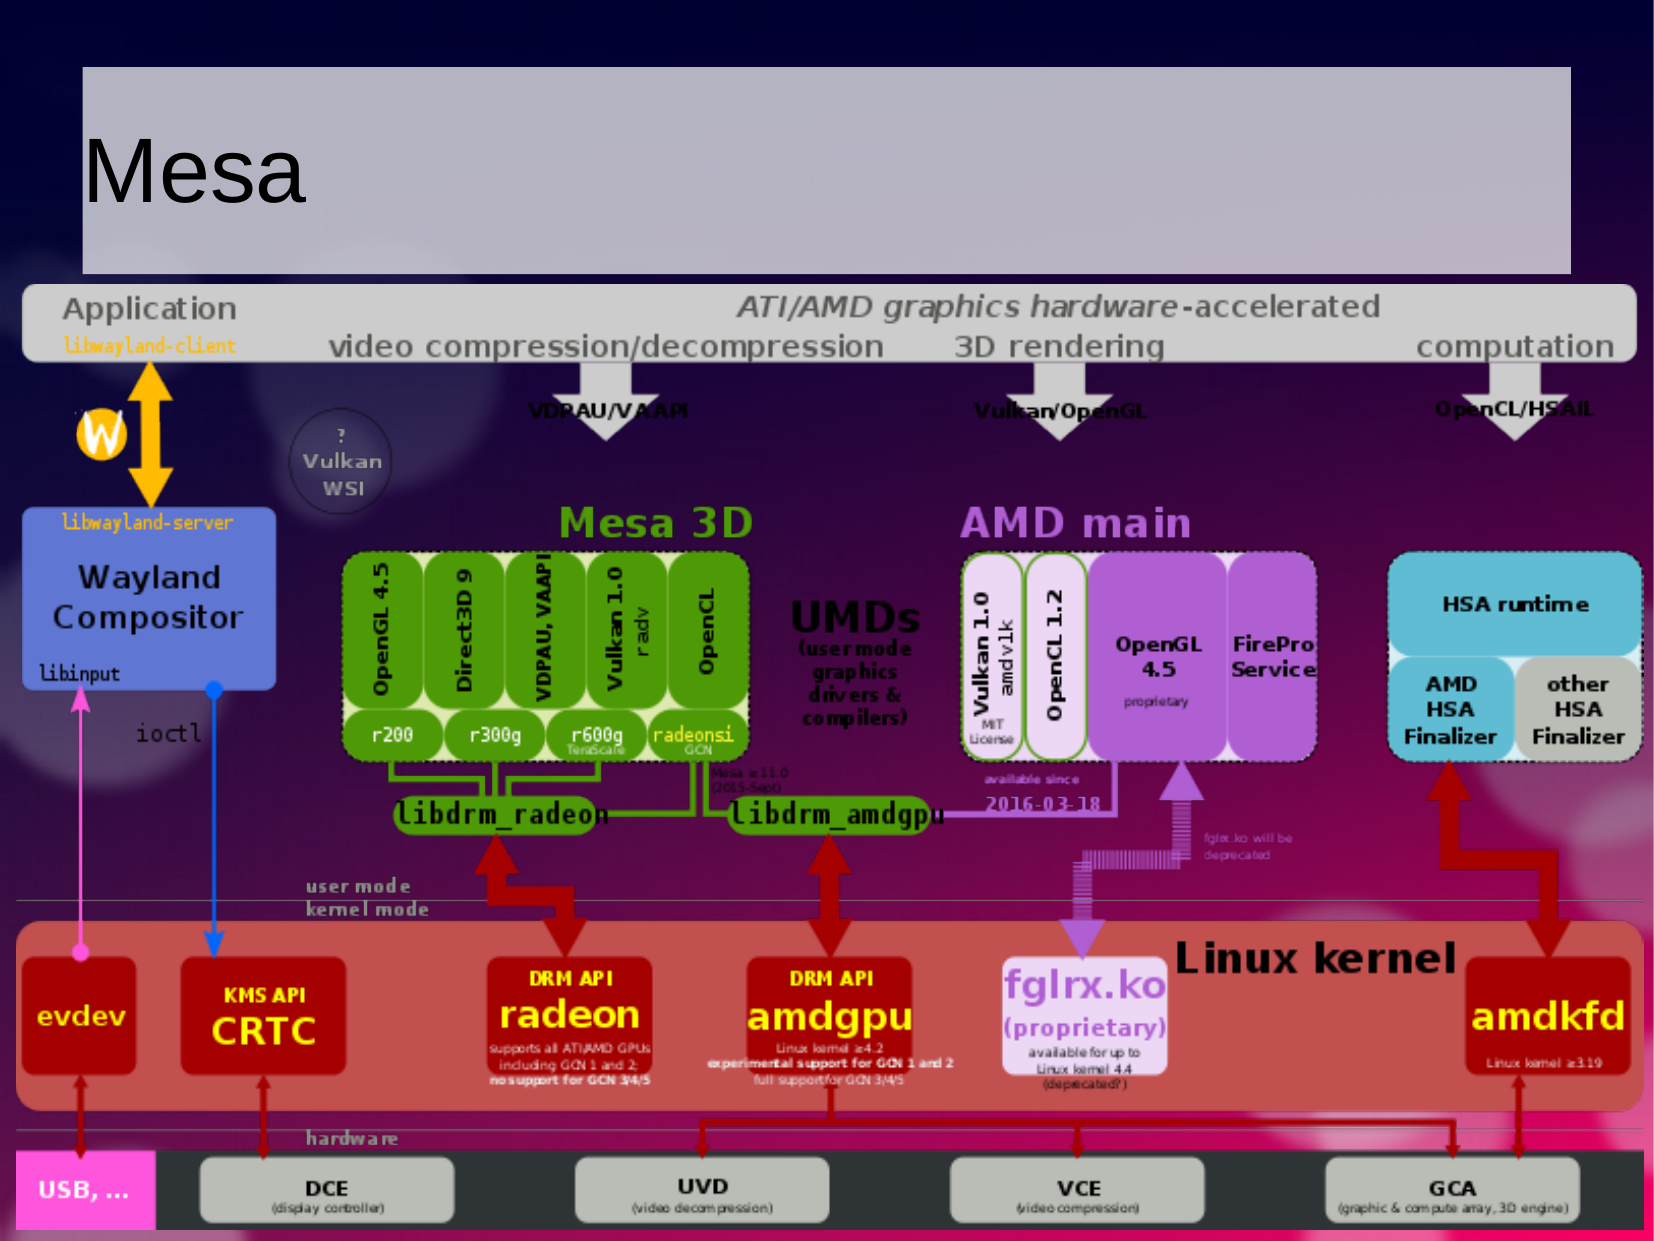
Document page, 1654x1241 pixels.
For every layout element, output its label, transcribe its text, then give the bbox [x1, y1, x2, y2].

picture [0, 0, 1654, 1241]
title Mesa [82, 67, 1571, 275]
